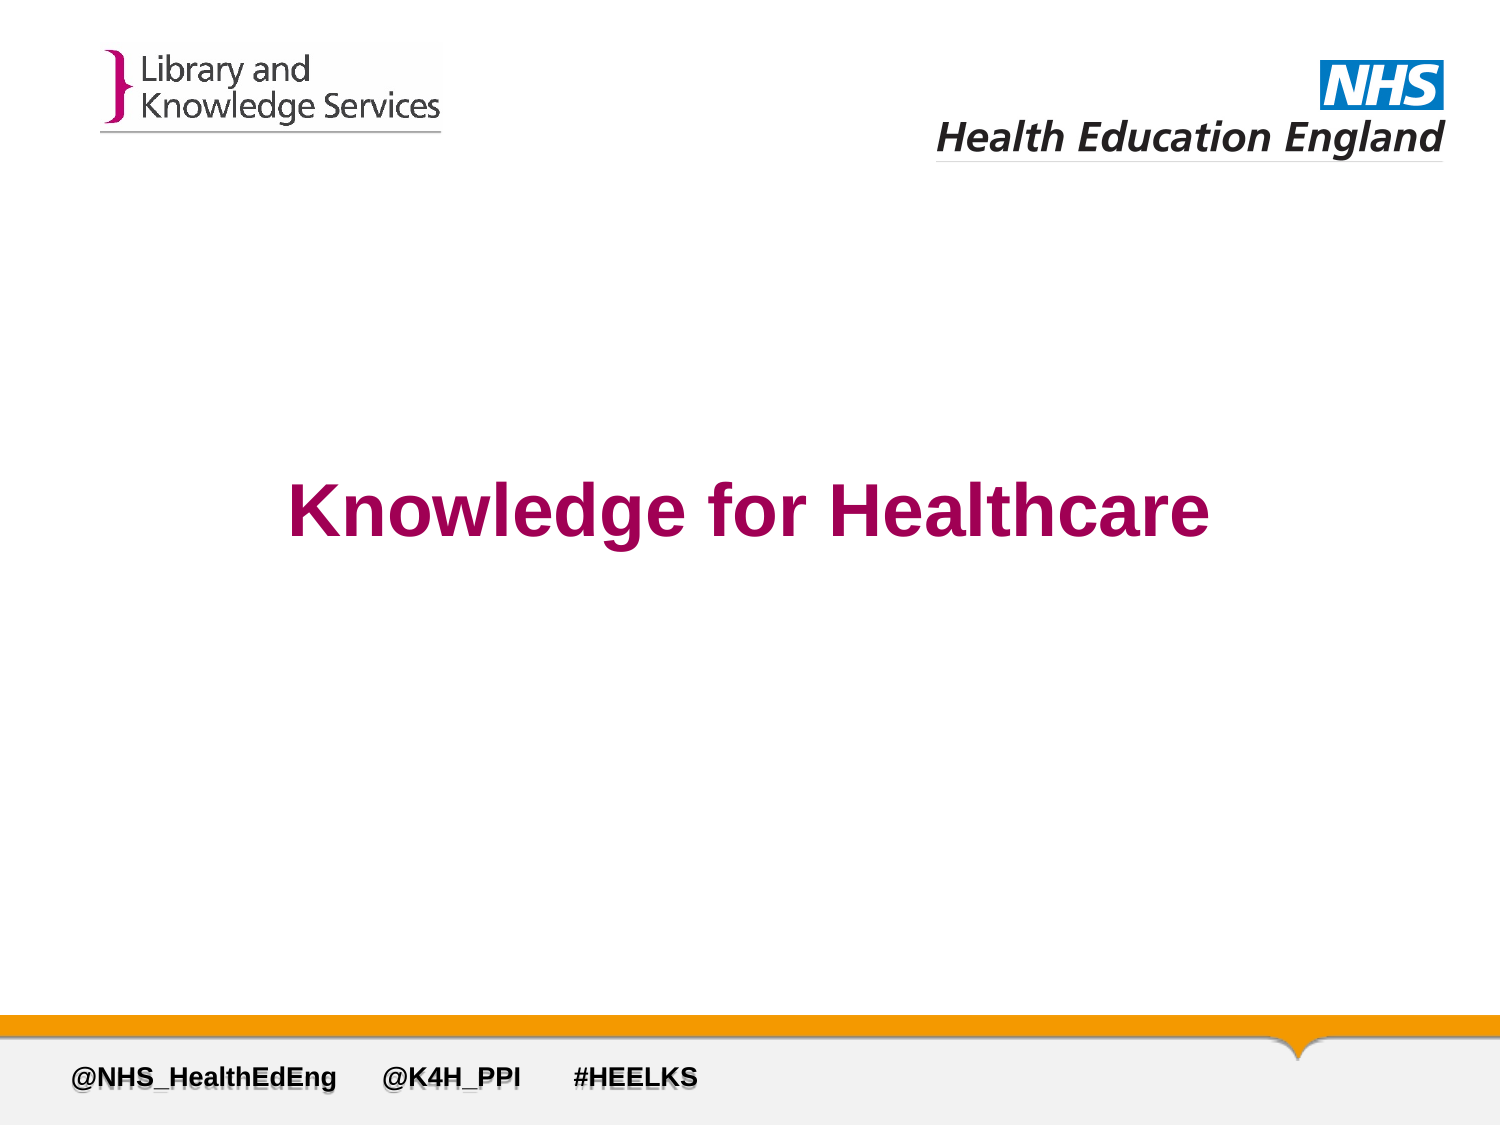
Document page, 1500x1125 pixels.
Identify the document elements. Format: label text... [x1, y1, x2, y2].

text_box @NHS_HealthEdEng @K4H_PPI #HEELKS [55, 1052, 932, 1113]
title Knowledge for Healthcare [103, 453, 1397, 672]
picture [100, 42, 443, 131]
